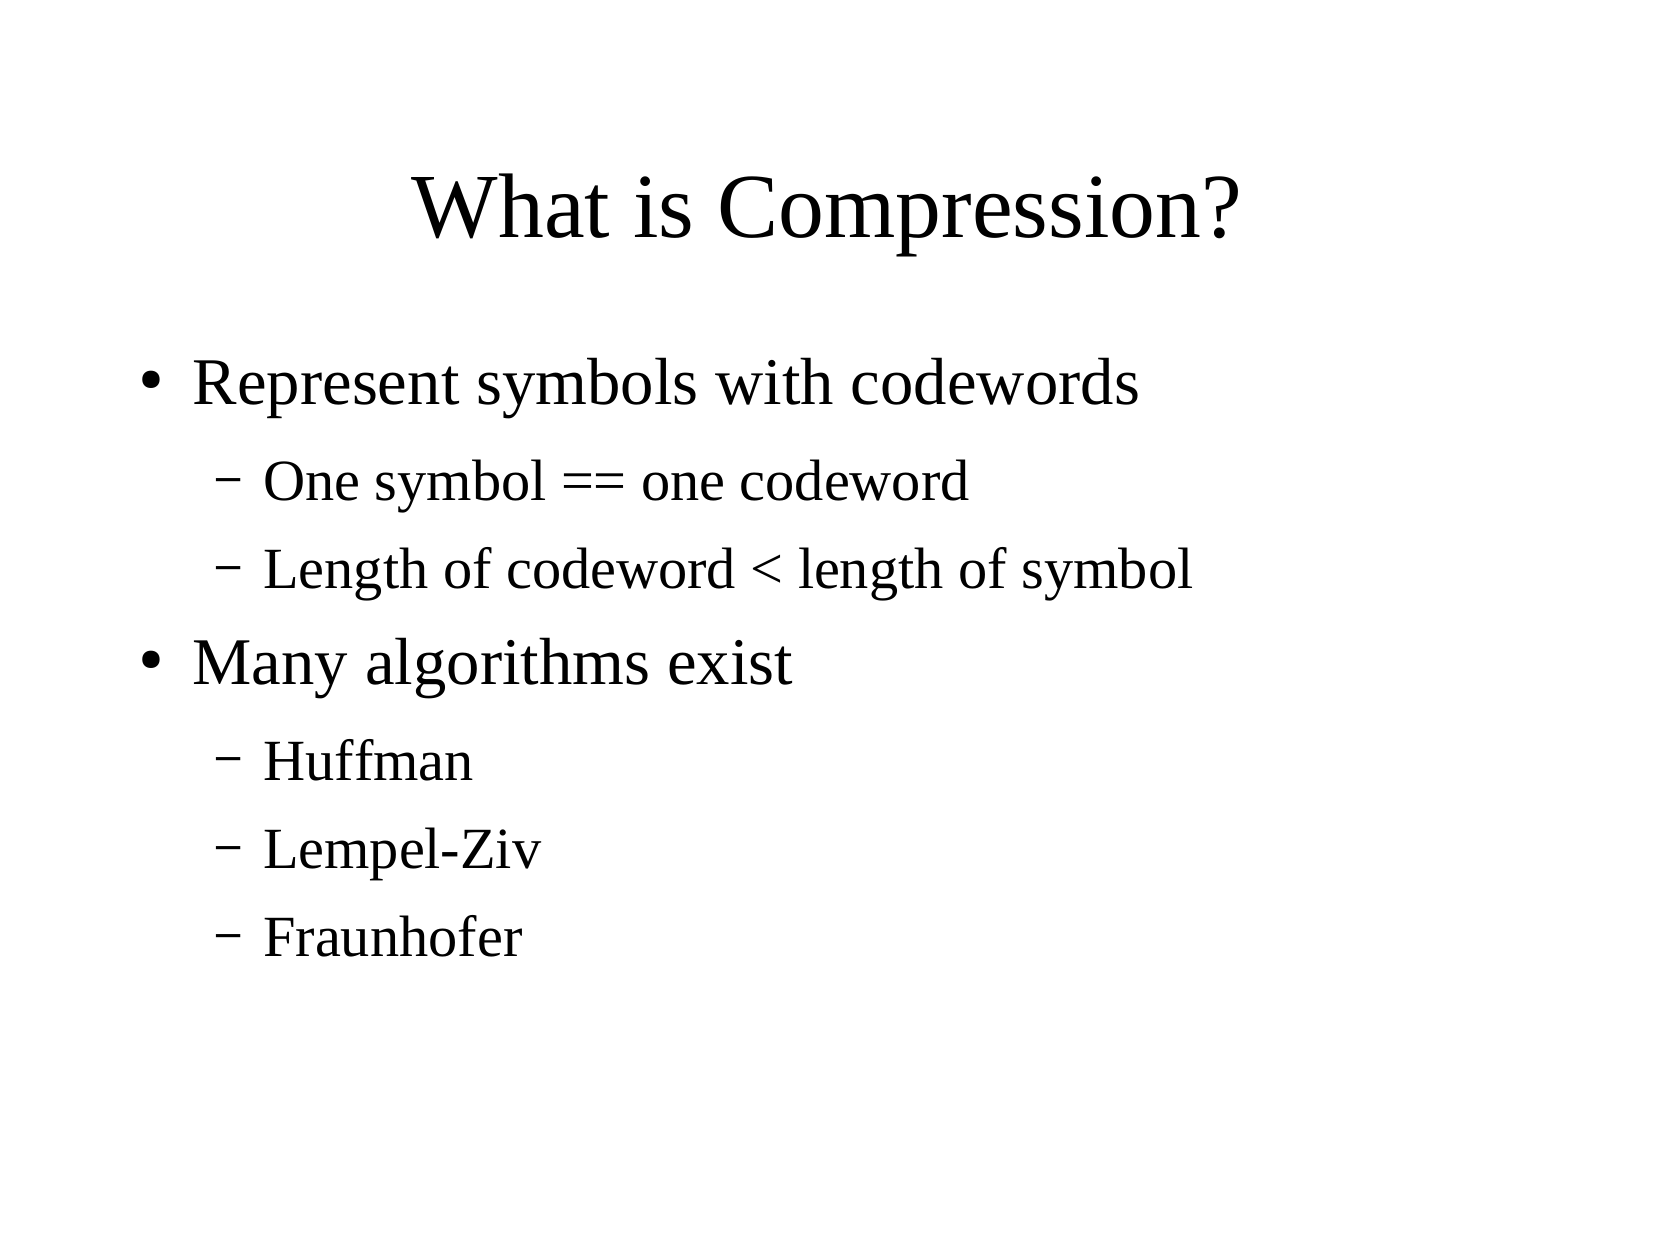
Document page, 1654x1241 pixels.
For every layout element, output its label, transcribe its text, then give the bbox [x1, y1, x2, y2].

list Represent symbols with codewords One symbol == one codeword Length of codeword < length of symbol Many algorithms exist Huffman Lempel-Ziv Fraunhofer [121, 344, 1534, 1127]
title What is Compression? [121, 102, 1534, 311]
